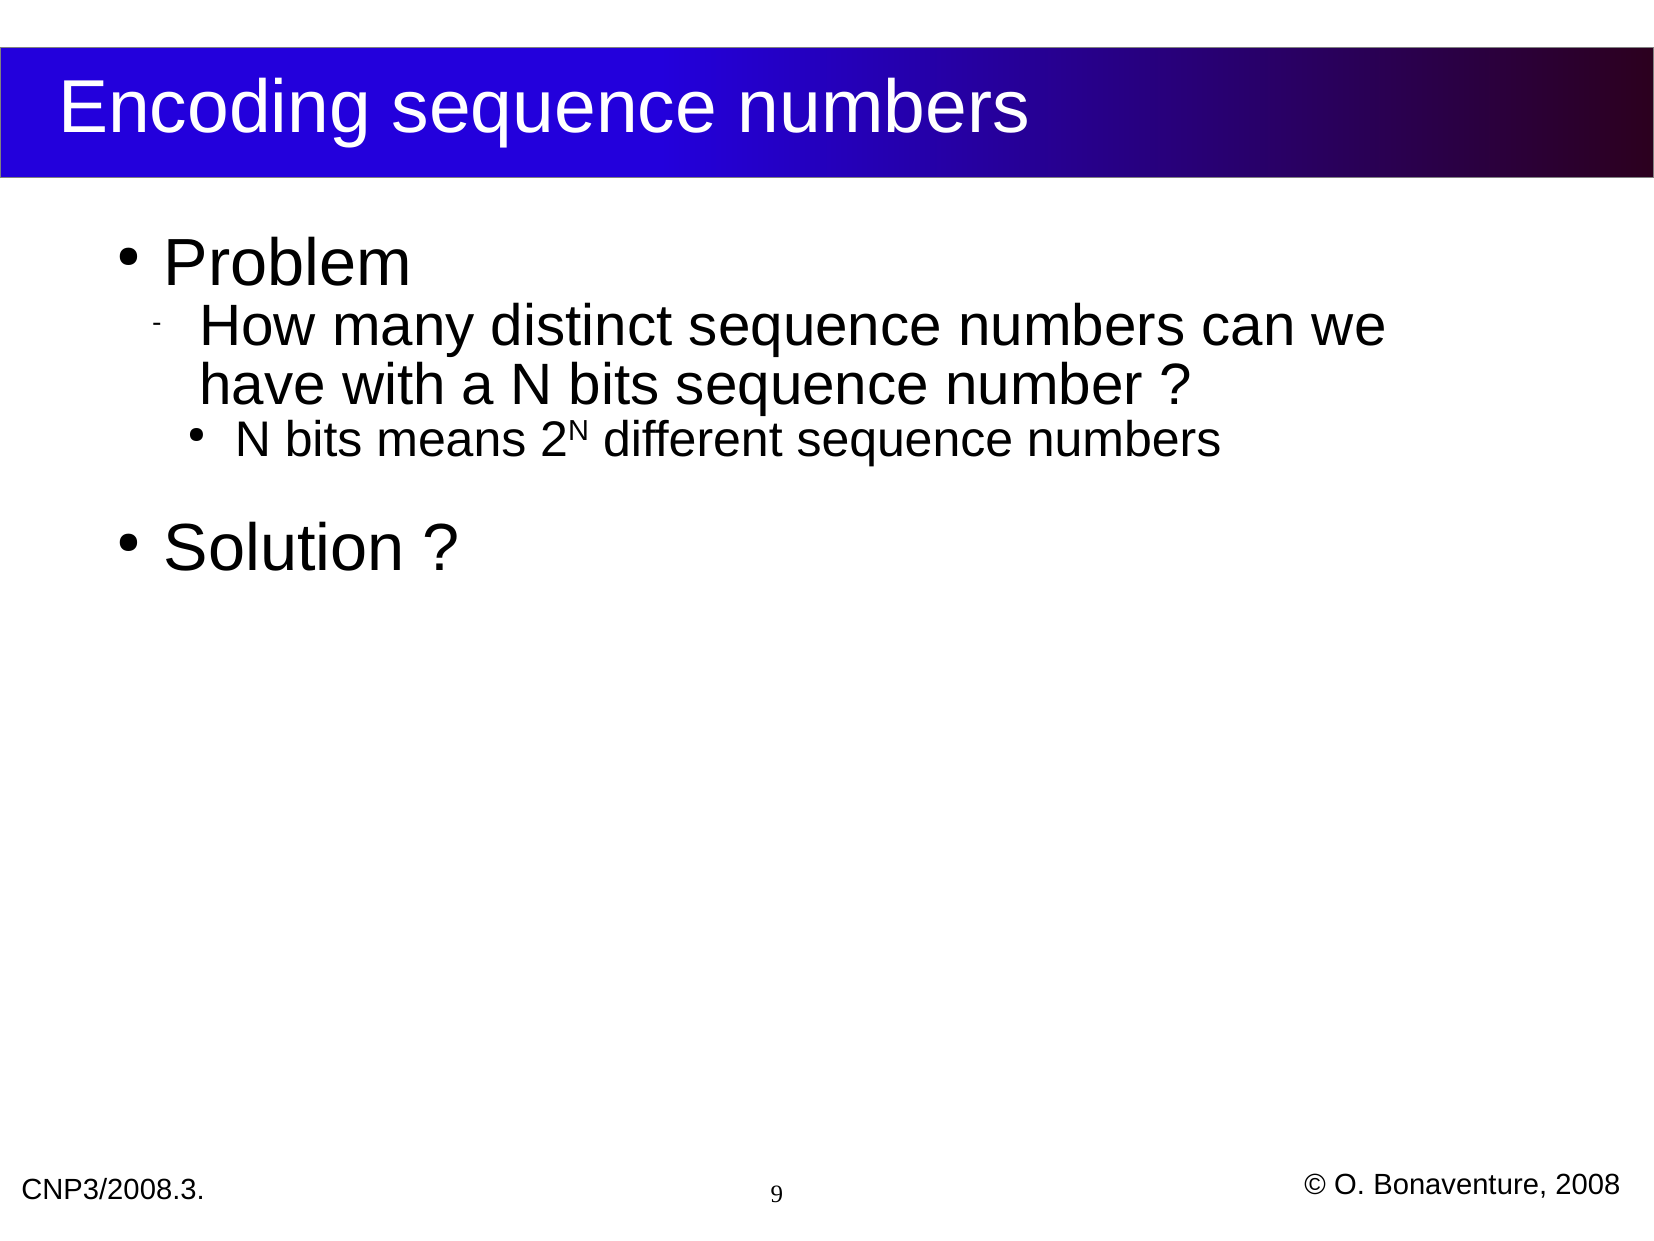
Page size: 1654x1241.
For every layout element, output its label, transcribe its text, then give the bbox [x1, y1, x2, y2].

text_box CNP3/2008.3. [21, 1176, 116, 1212]
title Encoding sequence numbers [10, 0, 1200, 219]
list Problem How many distinct sequence numbers can we have with a N bits sequence number ? N bits means 2N different sequence numbers Solution ? [116, 231, 1529, 1241]
text_box © O. Bonaventure, 2008 [1529, 1170, 1622, 1201]
